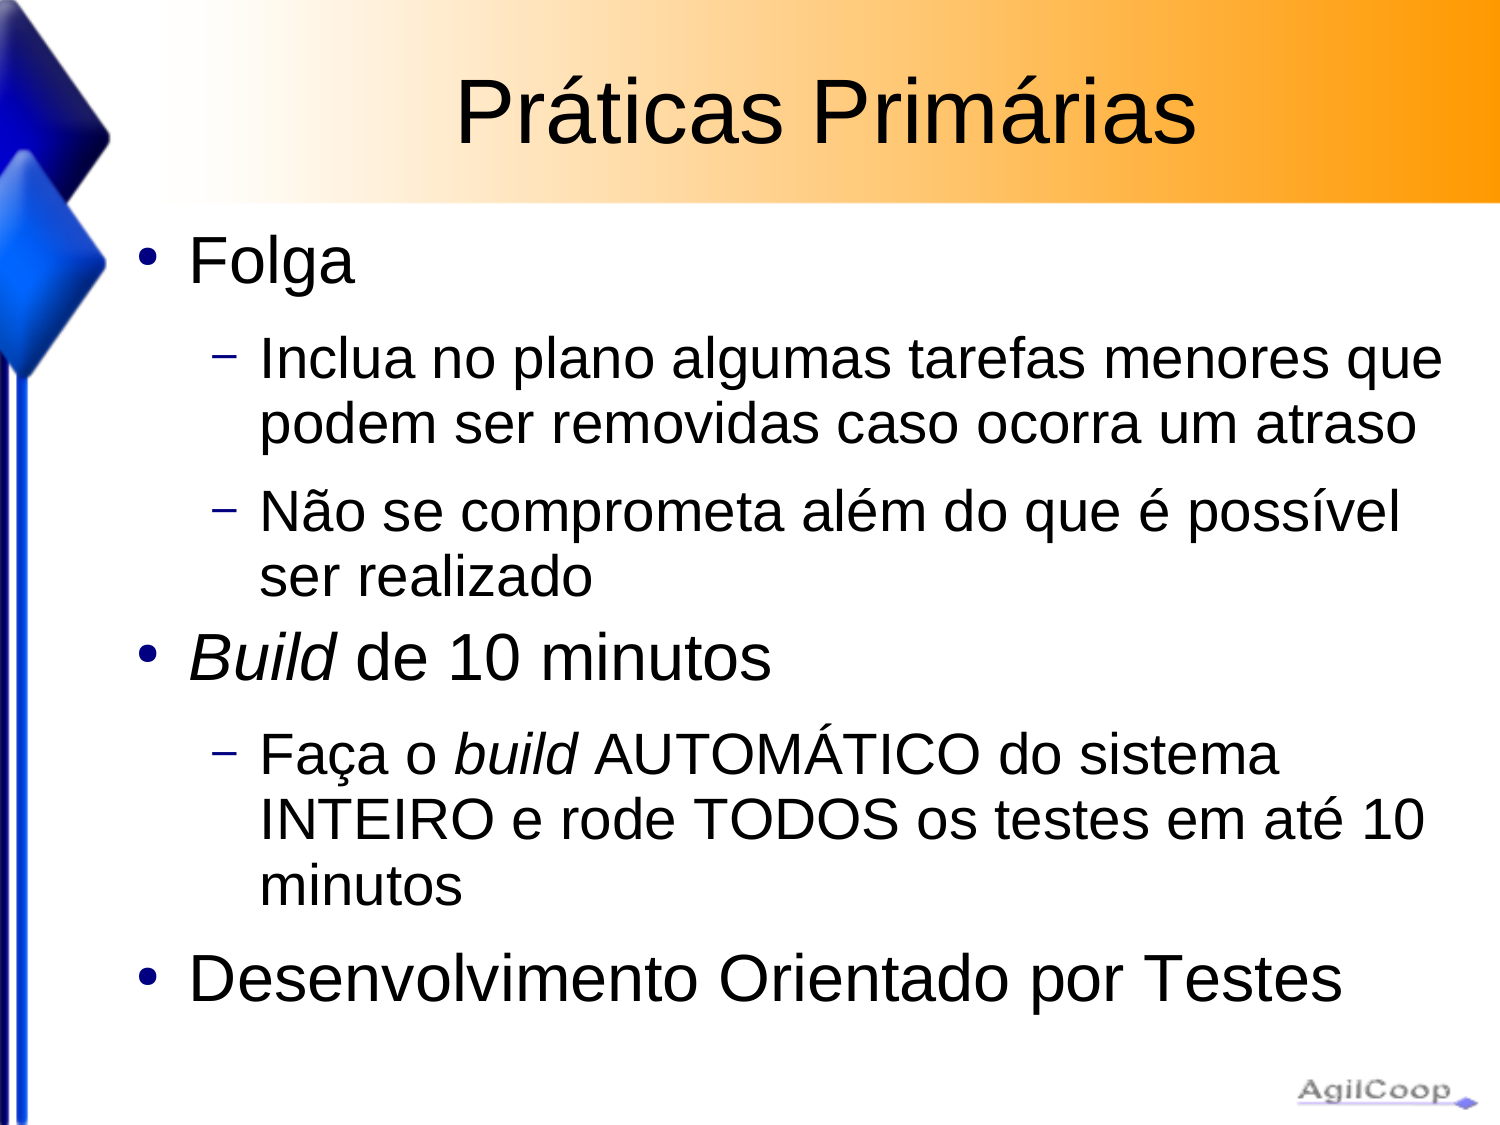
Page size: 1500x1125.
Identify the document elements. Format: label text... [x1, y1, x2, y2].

picture [0, 0, 1500, 1125]
title Práticas Primárias [82, 8, 1500, 216]
list Folga Inclua no plano algumas tarefas menores que podem ser removidas caso ocorra um atraso Não se comprometa além do que é possível ser realizado Build de 10 minutos Faça o build AUTOMÁTICO do sistema INTEIRO e rode TODOS os testes em até 10 minutos Desenvolvimento Orientado por Testes [118, 236, 1477, 1125]
